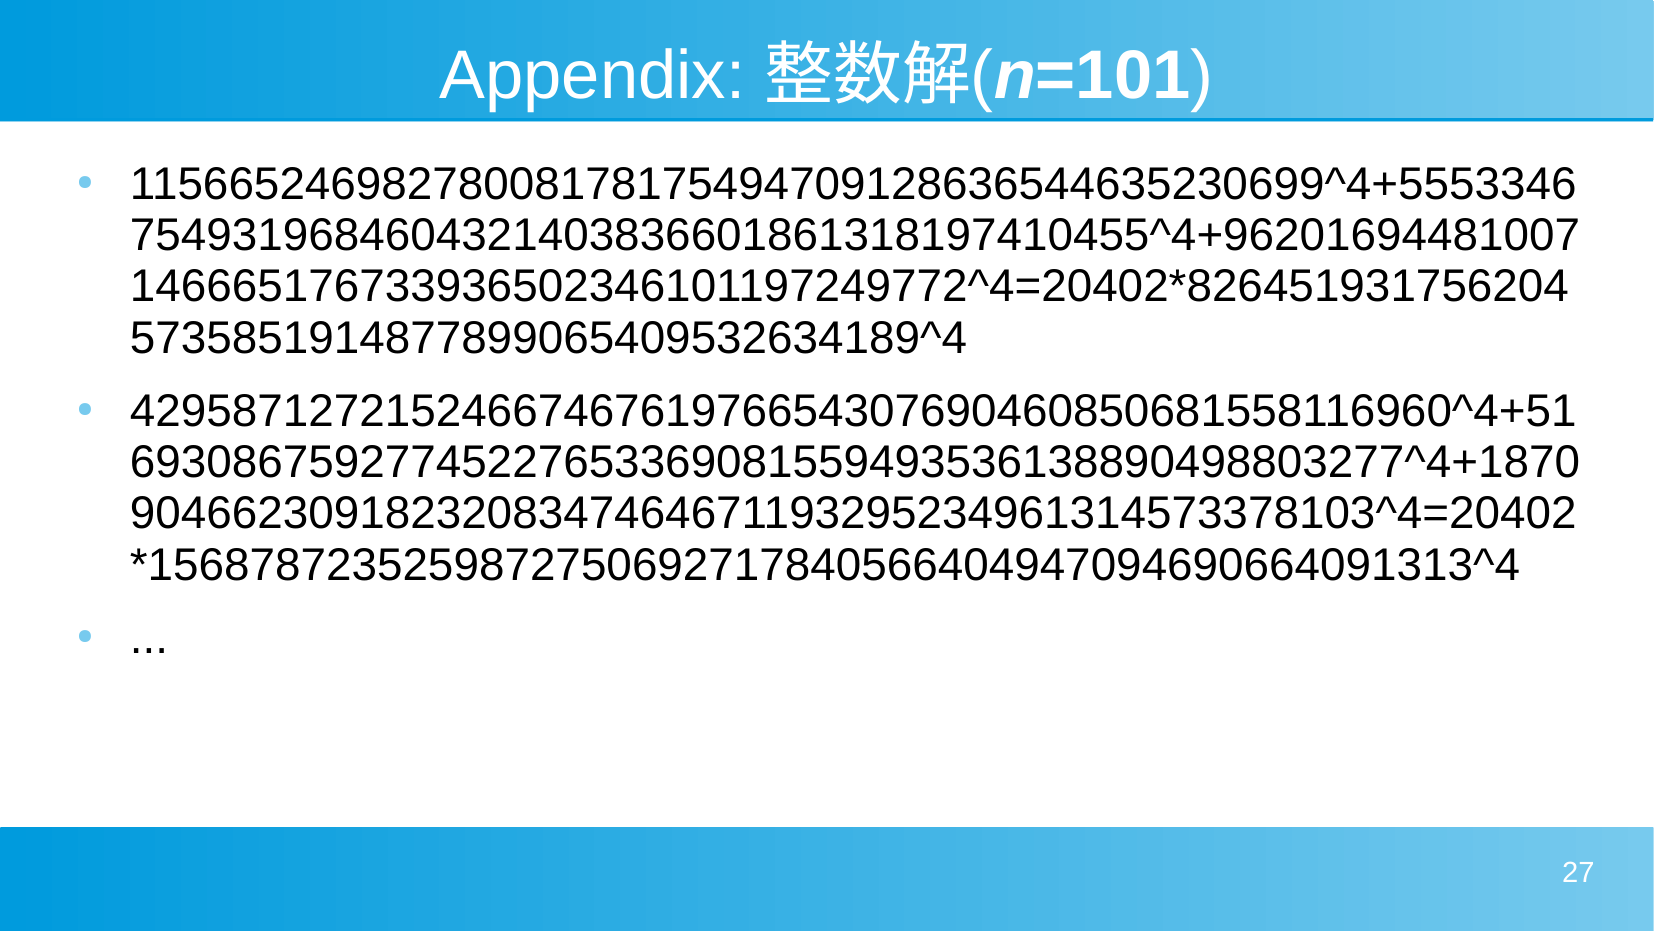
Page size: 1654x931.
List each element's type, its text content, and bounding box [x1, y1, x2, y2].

list 11566524698278008178175494709128636544635230699^4+55533467549319684604321403836601861318197410455^4+96201694481007146665176733936502346101197249772^4=20402*8264519317562045735851914877899065409532634189^4 4295871272152466746761976654307690460850681558116960^4+5169308675927745227653369081559493536138890498803277^4+18709046623091823208347464671193295234961314573378103^4=20402*1568787235259872750692717840566404947094690664091313^4 ... [59, 121, 1595, 857]
title Appendix: 整数解(n=101) [59, 29, 1595, 108]
